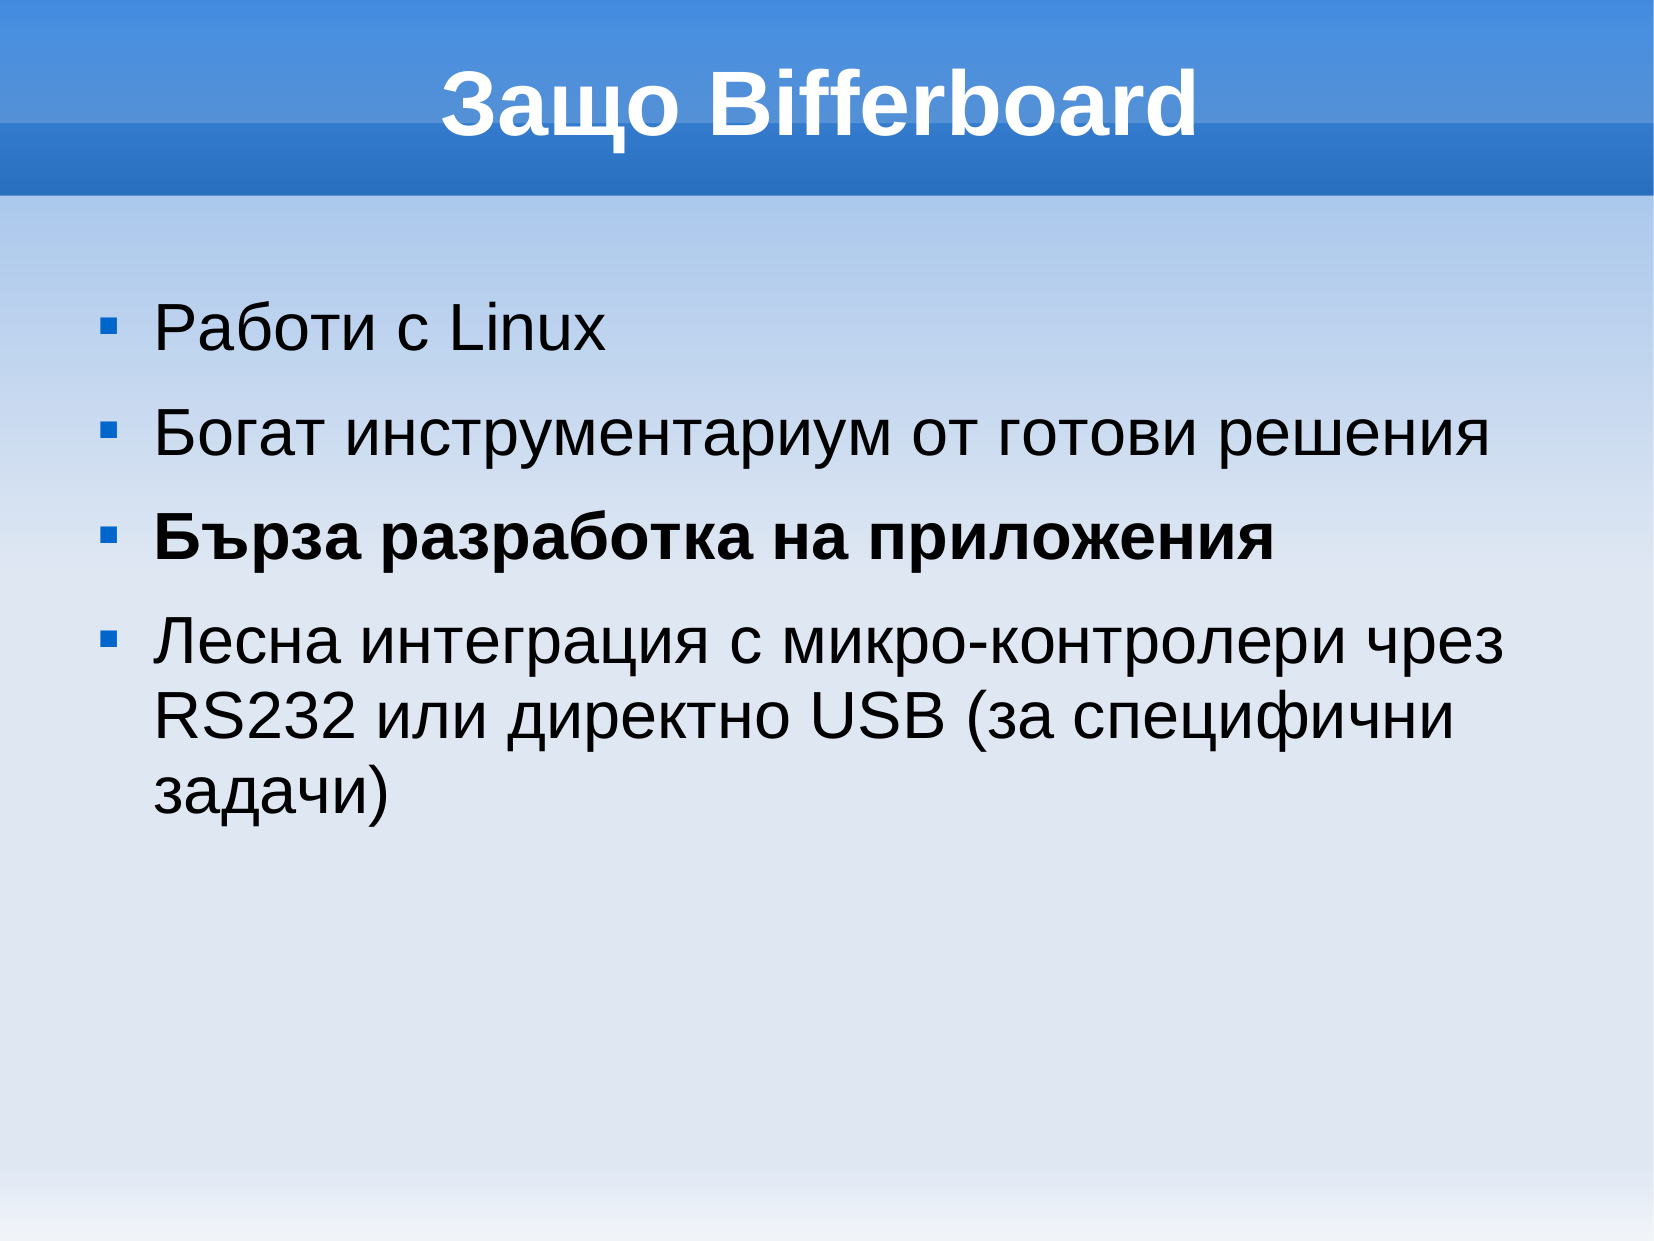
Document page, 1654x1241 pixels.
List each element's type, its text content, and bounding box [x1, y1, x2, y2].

title Защо Bifferboard [76, 7, 1565, 200]
list Работи с Linux Богат инструментариум от готови решения Бърза разработка на приложения Лесна интеграция с микро-контролери чрез RS232 или директно USB (за специфични задачи) [82, 290, 1571, 1094]
picture [0, 0, 1654, 1241]
